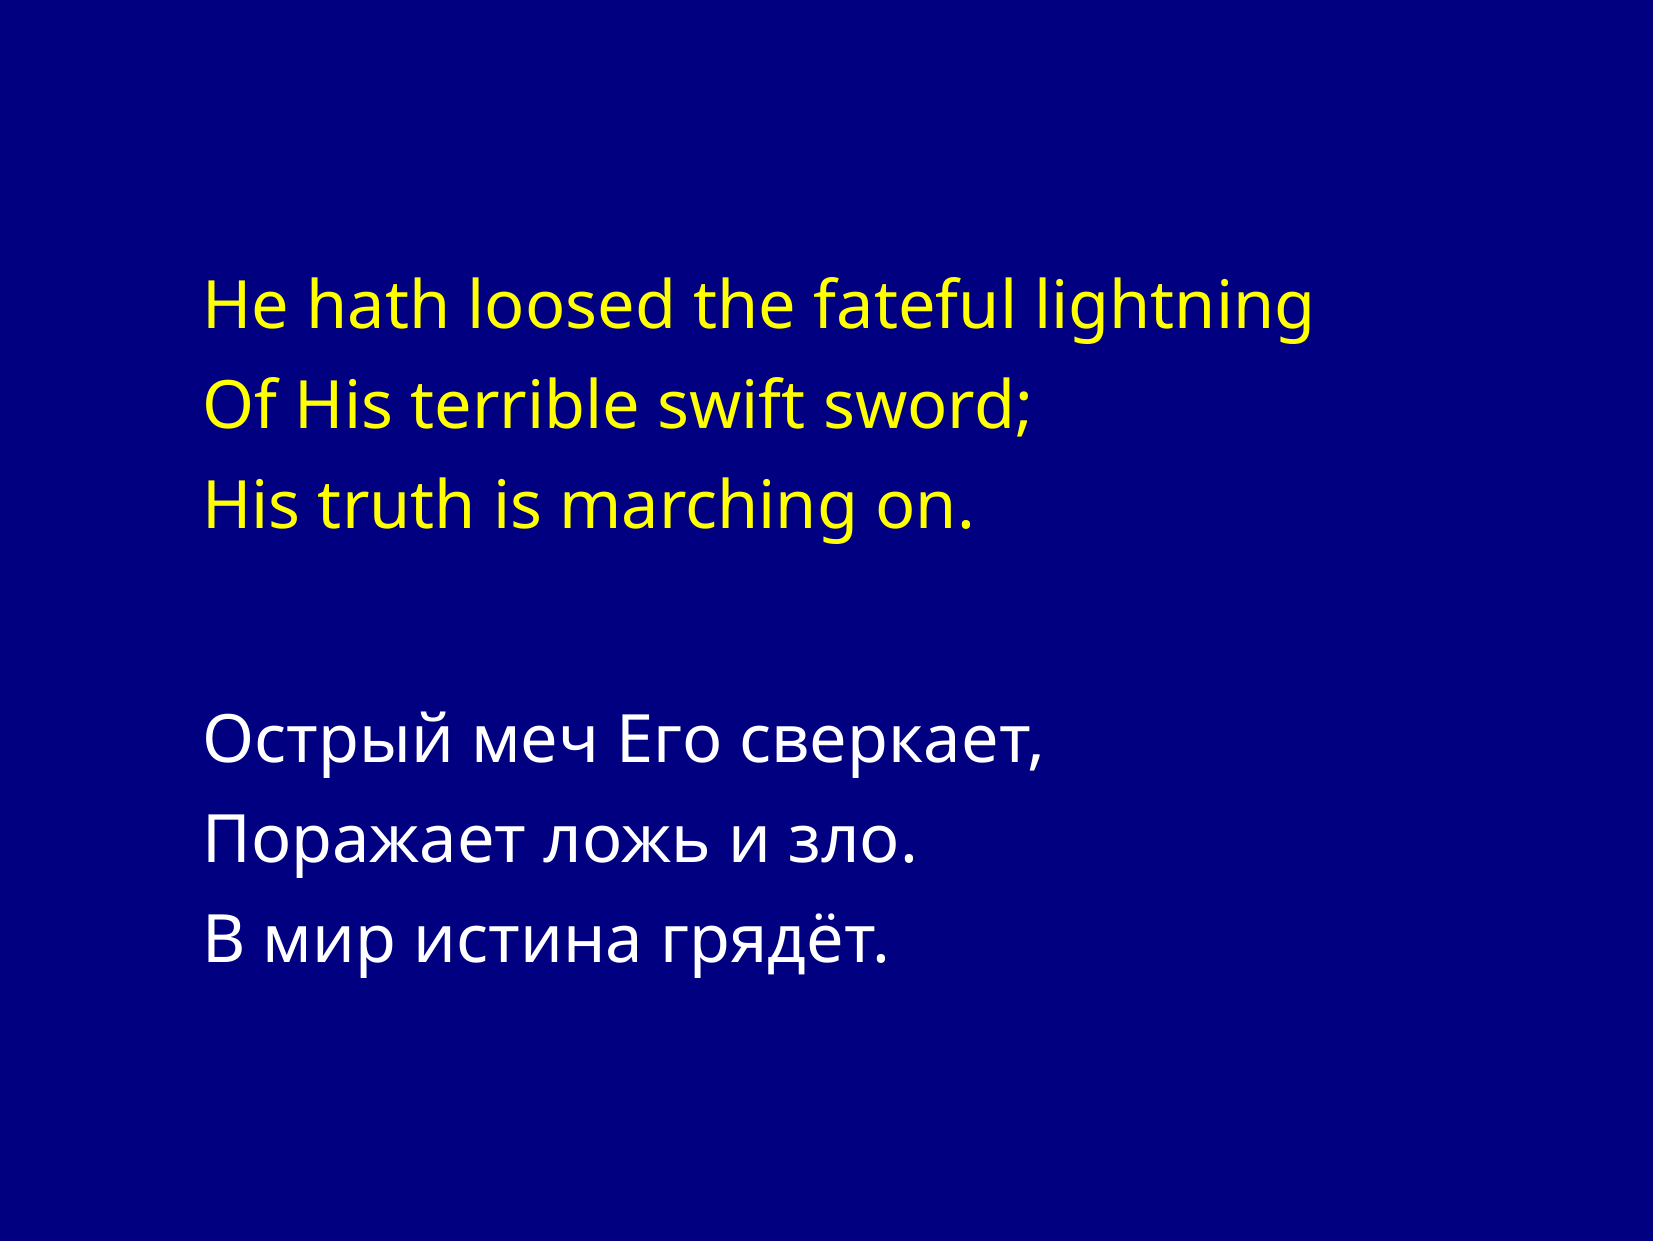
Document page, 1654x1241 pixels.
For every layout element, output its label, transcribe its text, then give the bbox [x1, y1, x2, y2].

text_box Острый меч Его сверкает, Поражает ложь и зло. В мир истина грядёт. [75, 675, 1576, 1163]
text_box He hath loosed the fateful lightning Of His terrible swift sword; His truth is marching on. [75, 150, 1576, 638]
